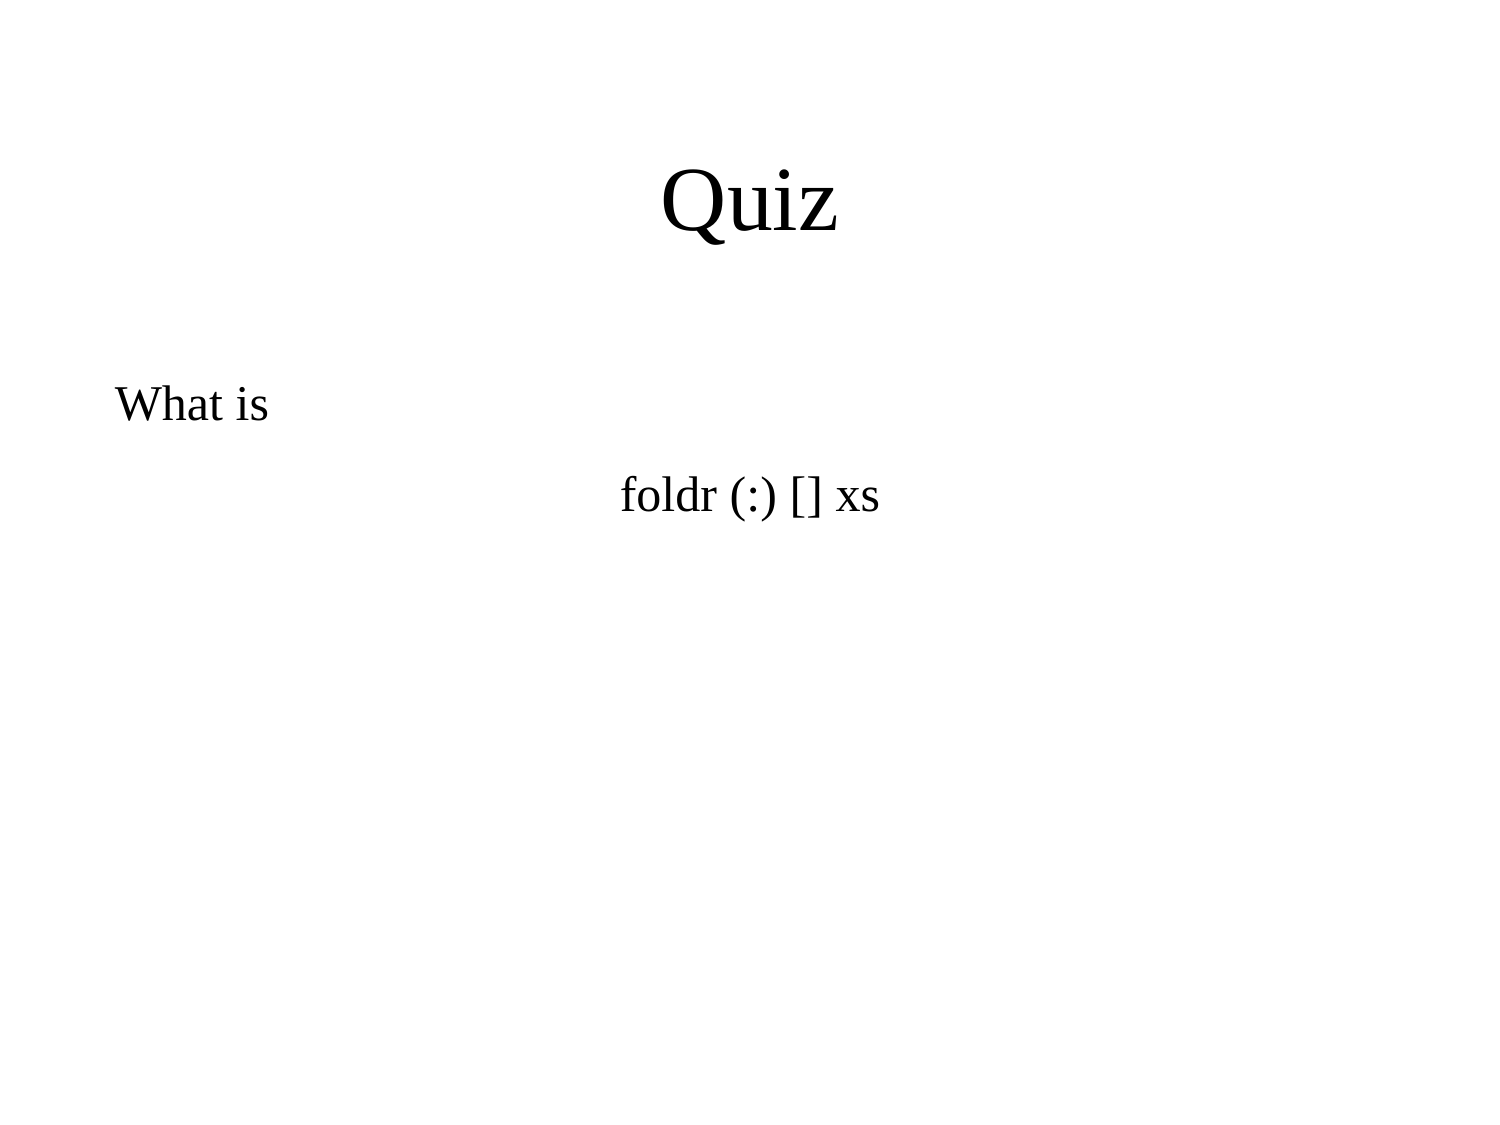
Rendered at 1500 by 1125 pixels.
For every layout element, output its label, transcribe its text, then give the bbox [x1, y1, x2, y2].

text_box What is foldr (:) [] xs [99, 362, 1401, 530]
title Quiz [112, 99, 1388, 288]
